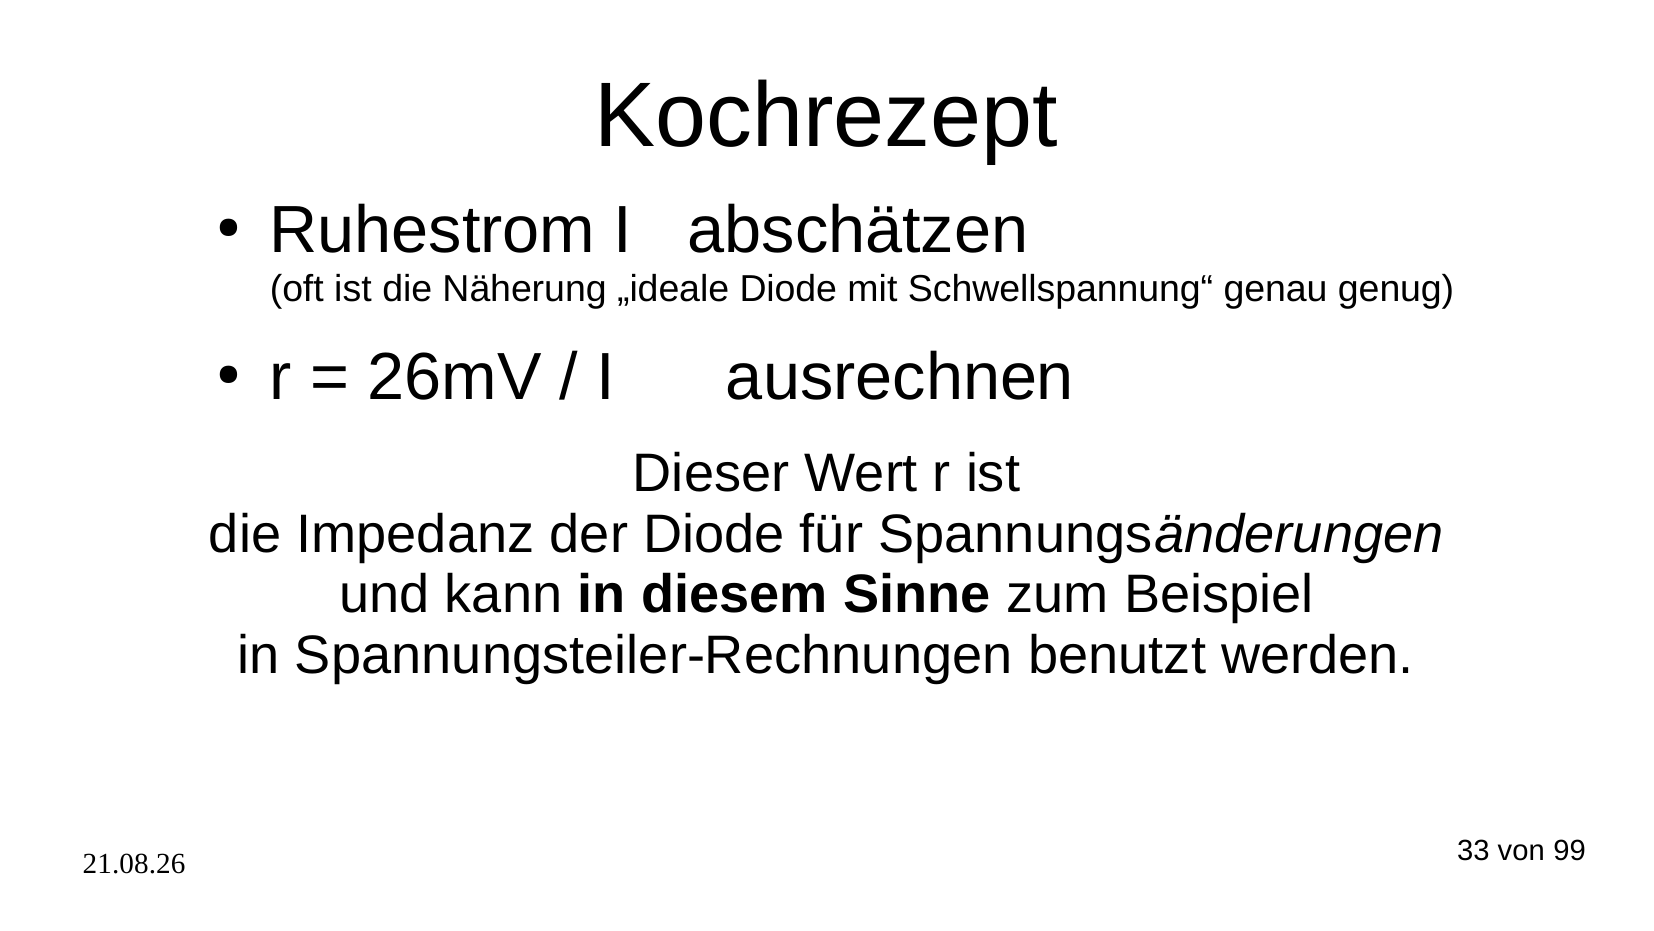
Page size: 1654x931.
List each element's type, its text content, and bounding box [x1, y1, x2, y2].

list Ruhestrom I abschätzen (oft ist die Näherung „ideale Diode mit Schwellspannung“ genau genug) r = 26mV / I ausrechnen Dieser Wert r ist die Impedanz der Diode für Spannungsänderungen und kann in diesem Sinne zum Beispiel in Spannungsteiler-Rechnungen benutzt werden. [82, 192, 1571, 802]
title Kochrezept [82, 37, 1571, 192]
